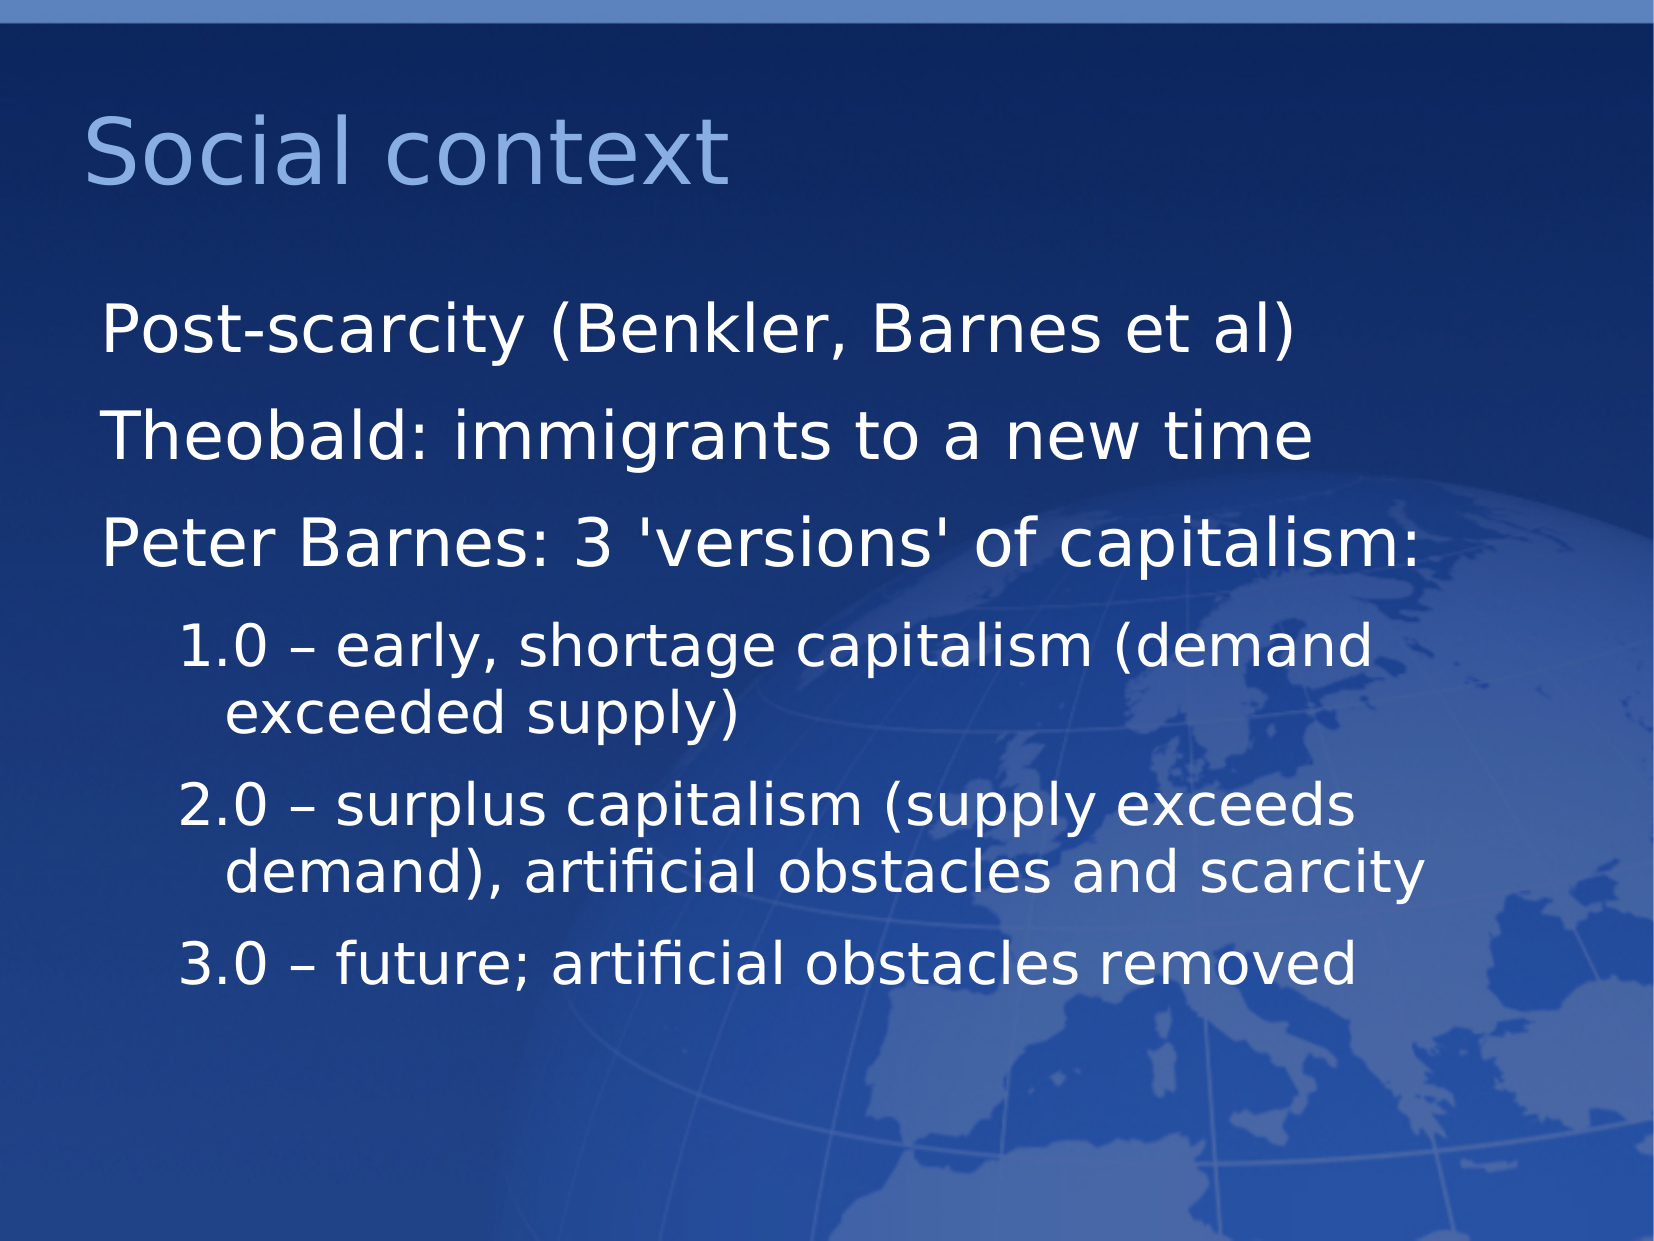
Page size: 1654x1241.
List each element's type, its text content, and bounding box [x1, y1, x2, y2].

title Social context [82, 56, 1571, 250]
list Post-scarcity (Benkler, Barnes et al) Theobald: immigrants to a new time Peter Barnes: 3 'versions' of capitalism: 1.0 – early, shortage capitalism (demand exceeded supply) 2.0 – surplus capitalism (supply exceeds demand), artificial obstacles and scarcity 3.0 – future; artificial obstacles removed [82, 290, 1571, 1094]
picture [0, 0, 1654, 1241]
